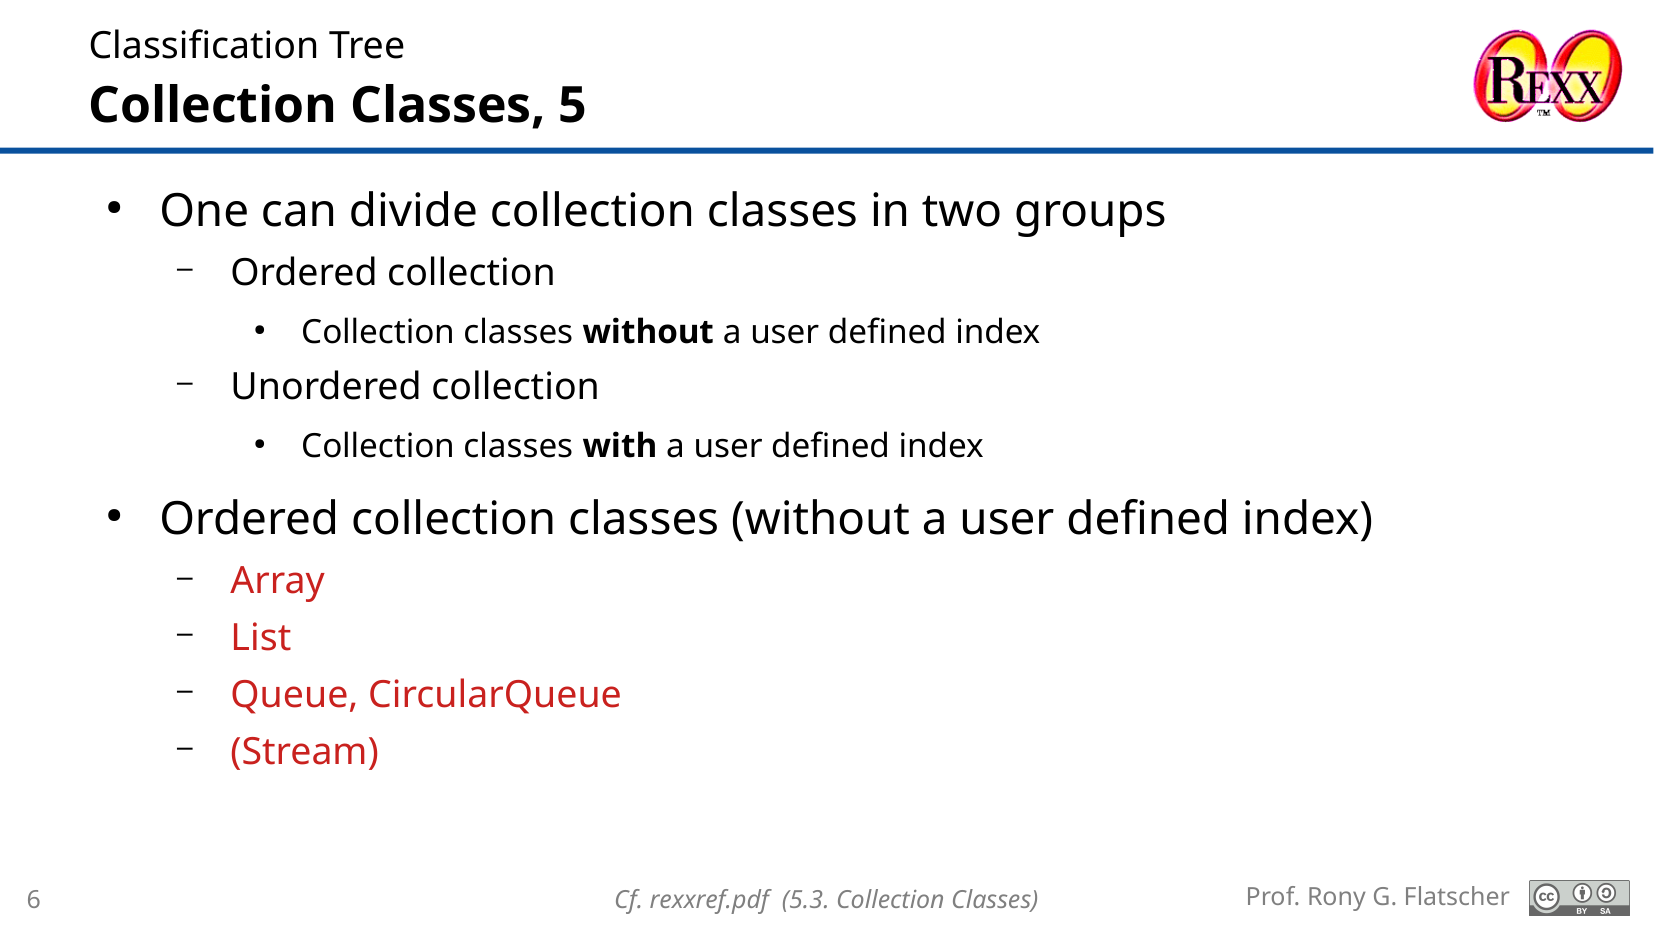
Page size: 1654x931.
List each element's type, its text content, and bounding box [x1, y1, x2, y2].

title Classification Tree [29, 0, 1654, 59]
title Collection Classes, 5 [29, 59, 1654, 148]
list One can divide collection classes in two groups Ordered collection Collection classes without a user defined index Unordered collection Collection classes with a user defined index Ordered collection classes (without a user defined index) Array List Queue, CircularQueue (Stream) [88, 177, 1577, 857]
text_box Cf. rexxref.pdf (5.3. Collection Classes) [0, 874, 1654, 922]
